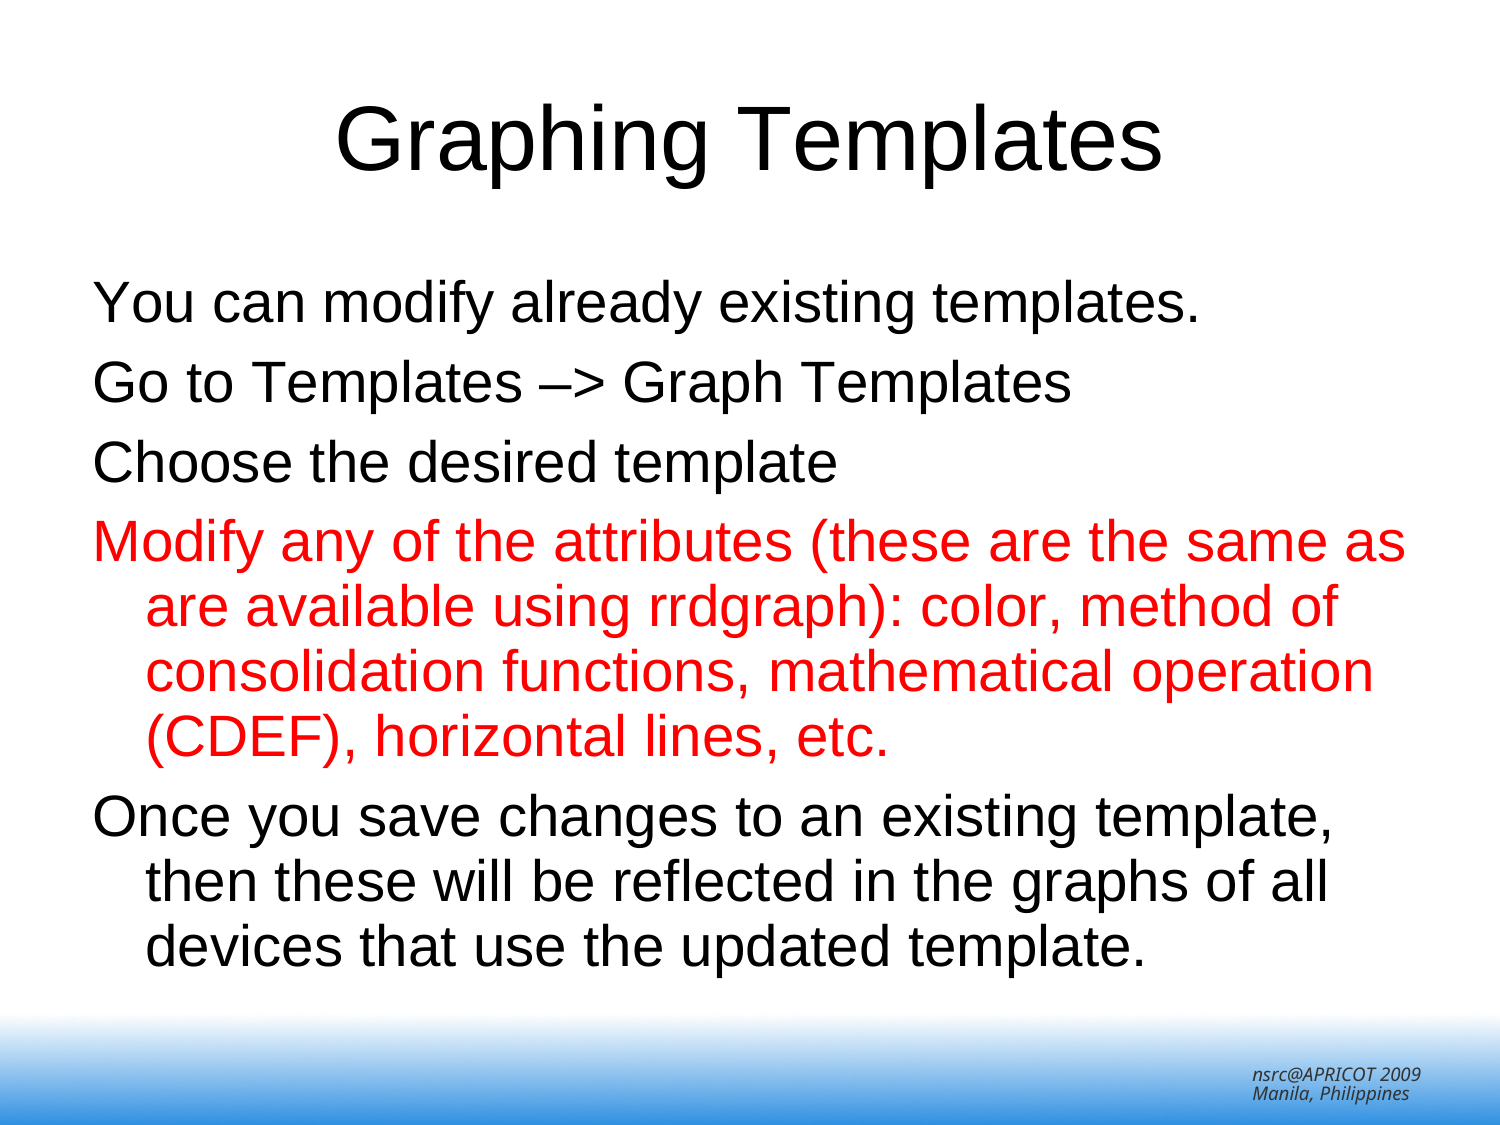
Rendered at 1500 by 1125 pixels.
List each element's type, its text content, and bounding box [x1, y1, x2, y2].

picture [0, 1012, 1500, 1125]
list You can modify already existing templates. Go to Templates –> Graph Templates Choose the desired template Modify any of the attributes (these are the same as are available using rrdgraph): color, method of consolidation functions, mathematical operation (CDEF), horizontal lines, etc. Once you save changes to an existing template, then these will be reflected in the graphs of all devices that use the updated template. [75, 262, 1426, 1006]
title Graphing Templates [75, 45, 1426, 233]
